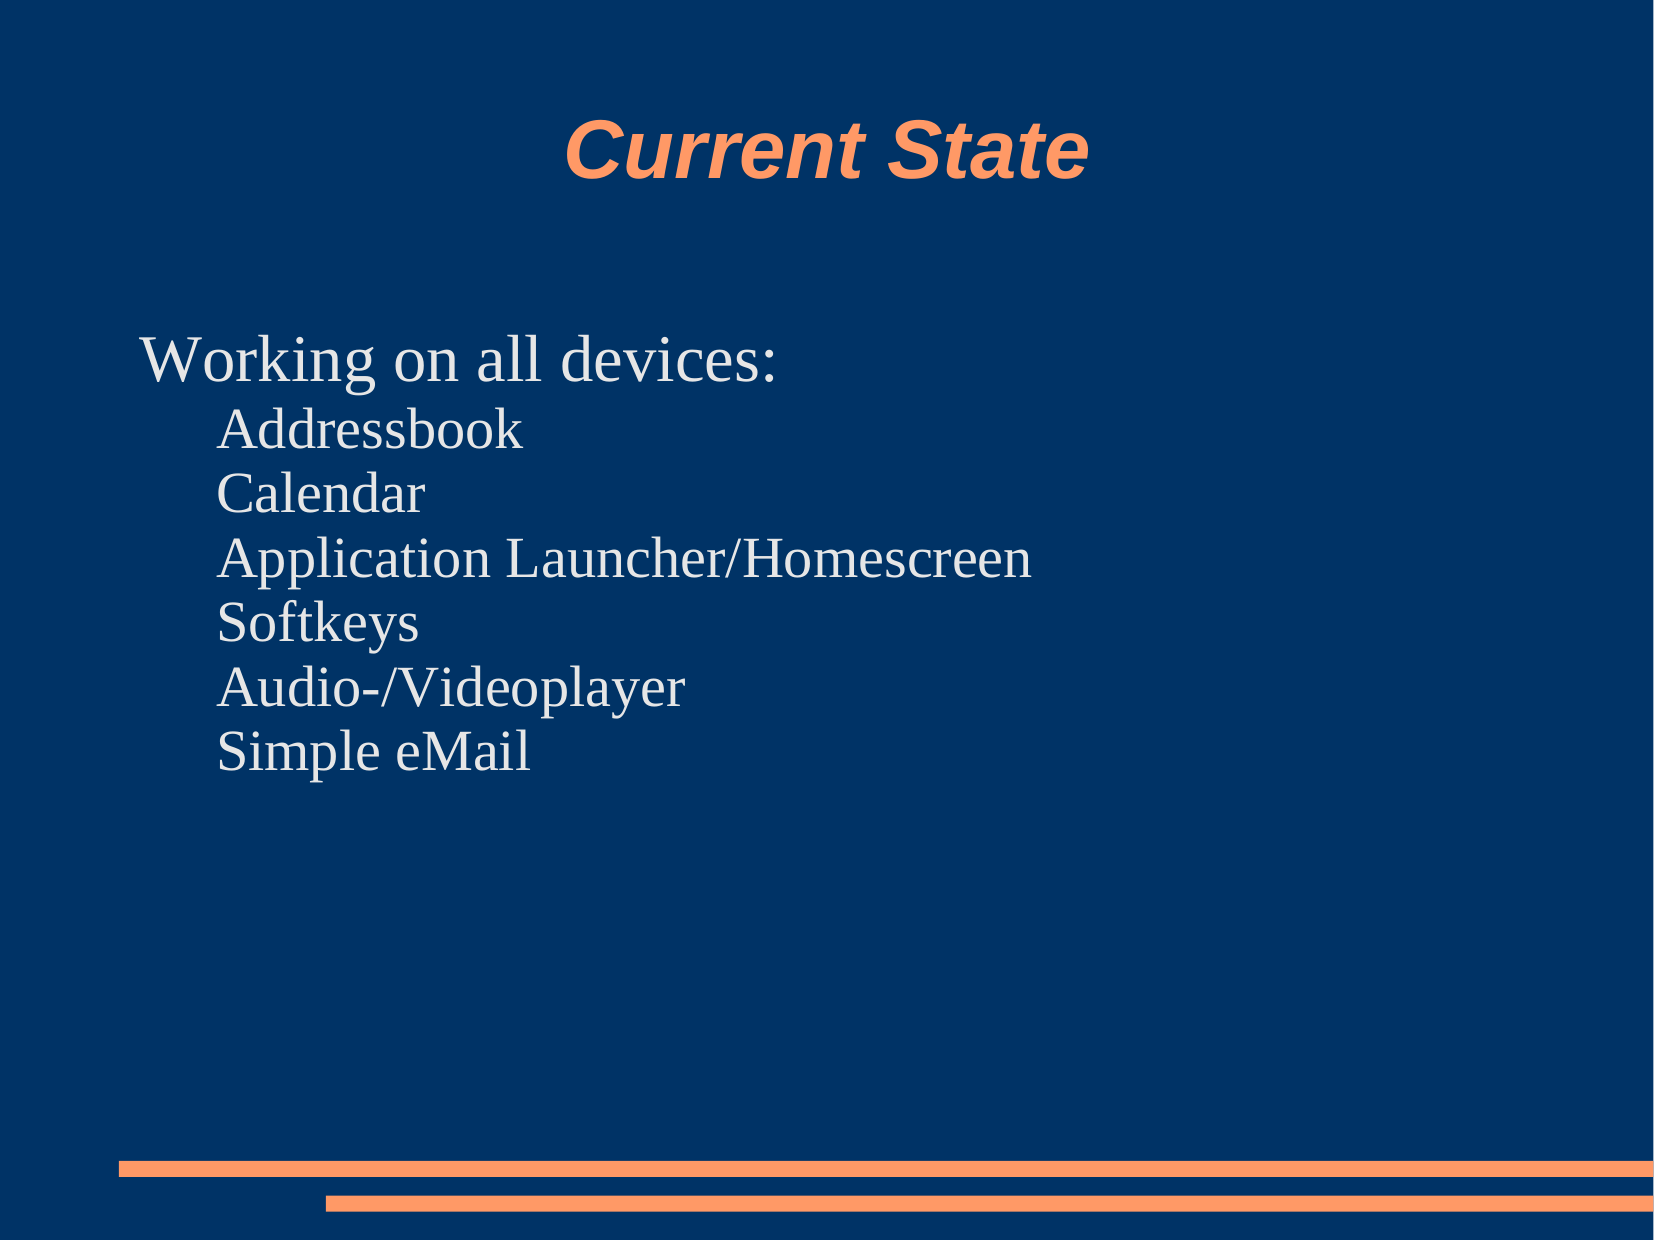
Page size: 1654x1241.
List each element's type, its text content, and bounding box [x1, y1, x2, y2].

list Working on all devices: Addressbook Calendar Application Launcher/Homescreen Softkeys Audio-/Videoplayer Simple eMail [121, 322, 1561, 1118]
title Current State [121, 53, 1534, 247]
